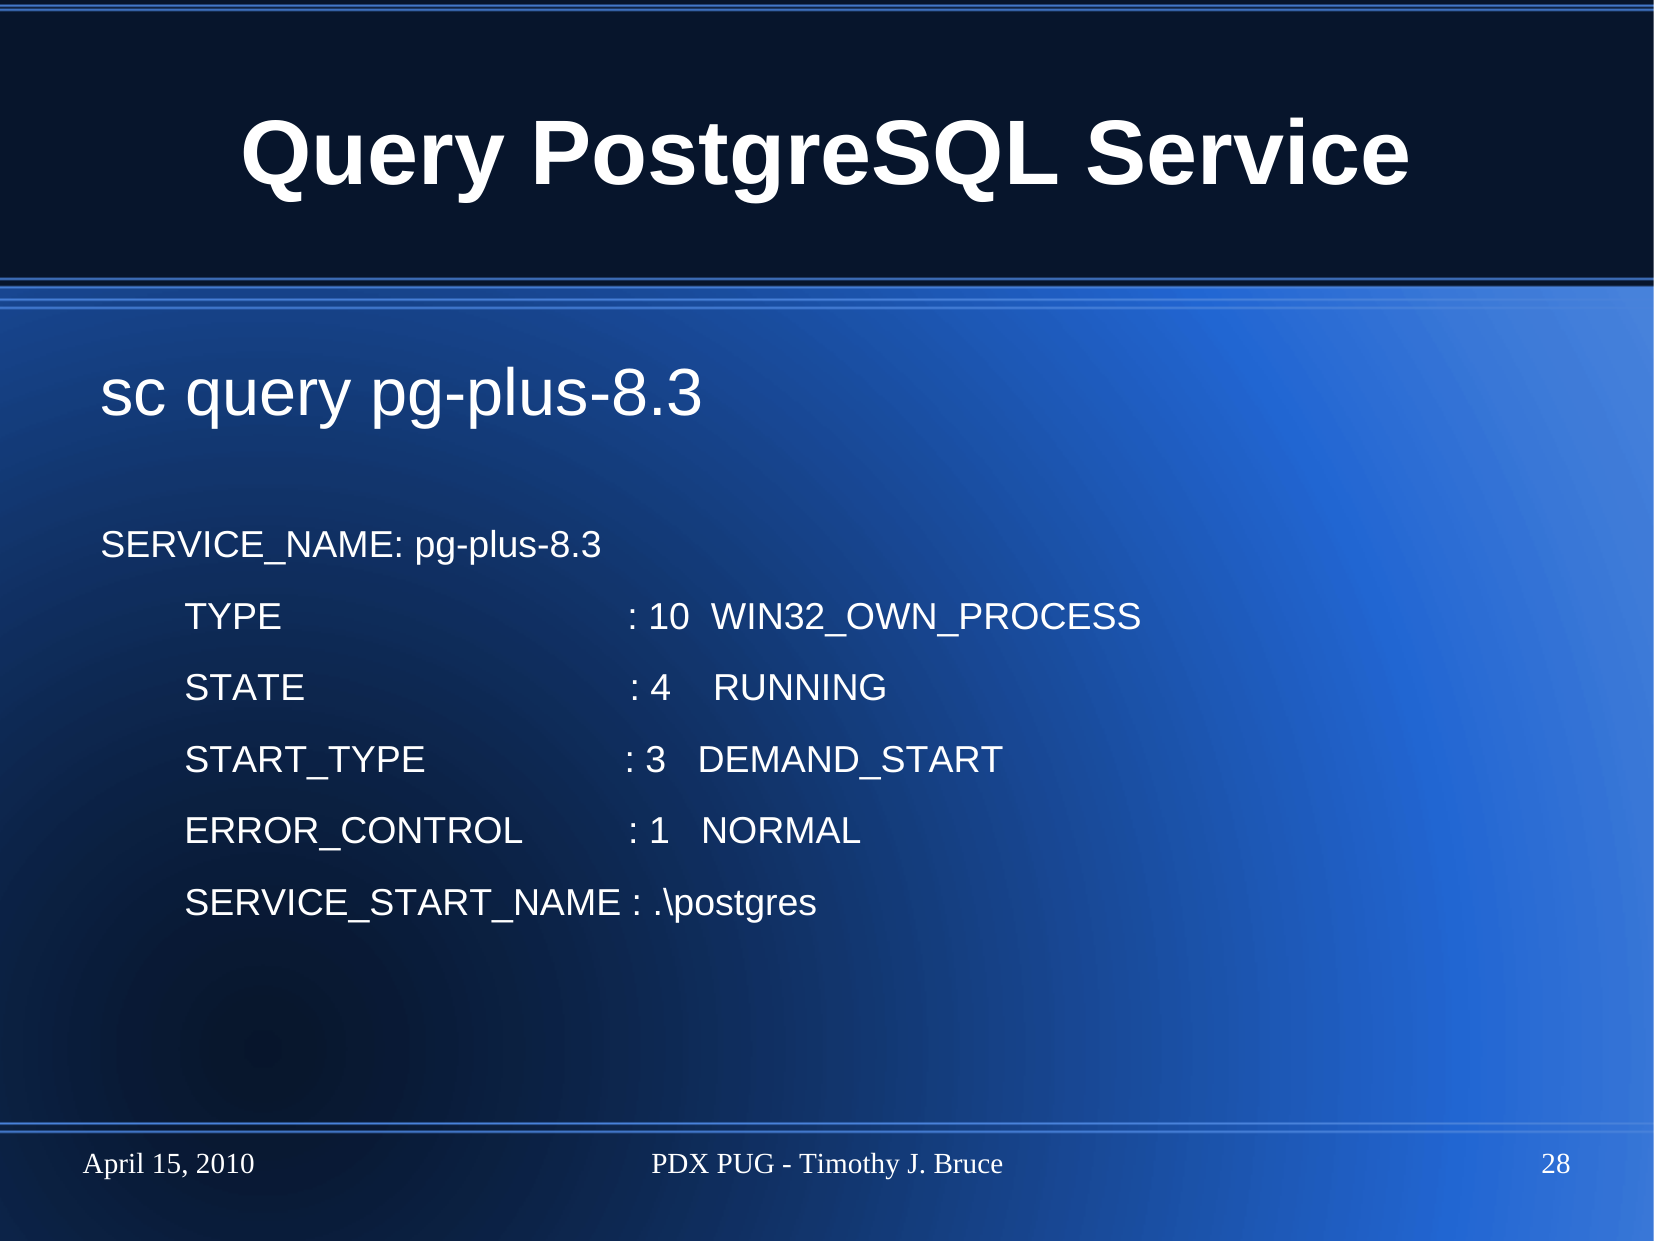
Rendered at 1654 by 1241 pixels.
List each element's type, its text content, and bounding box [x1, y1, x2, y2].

picture [0, 0, 1654, 1241]
title Query PostgreSQL Service [82, 56, 1571, 250]
list sc query pg-plus-8.3 SERVICE_NAME: pg-plus-8.3 TYPE : 10 WIN32_OWN_PROCESS STATE : 4 RUNNING START_TYPE : 3 DEMAND_START ERROR_CONTROL : 1 NORMAL SERVICE_START_NAME : .\postgres [82, 355, 1571, 1159]
